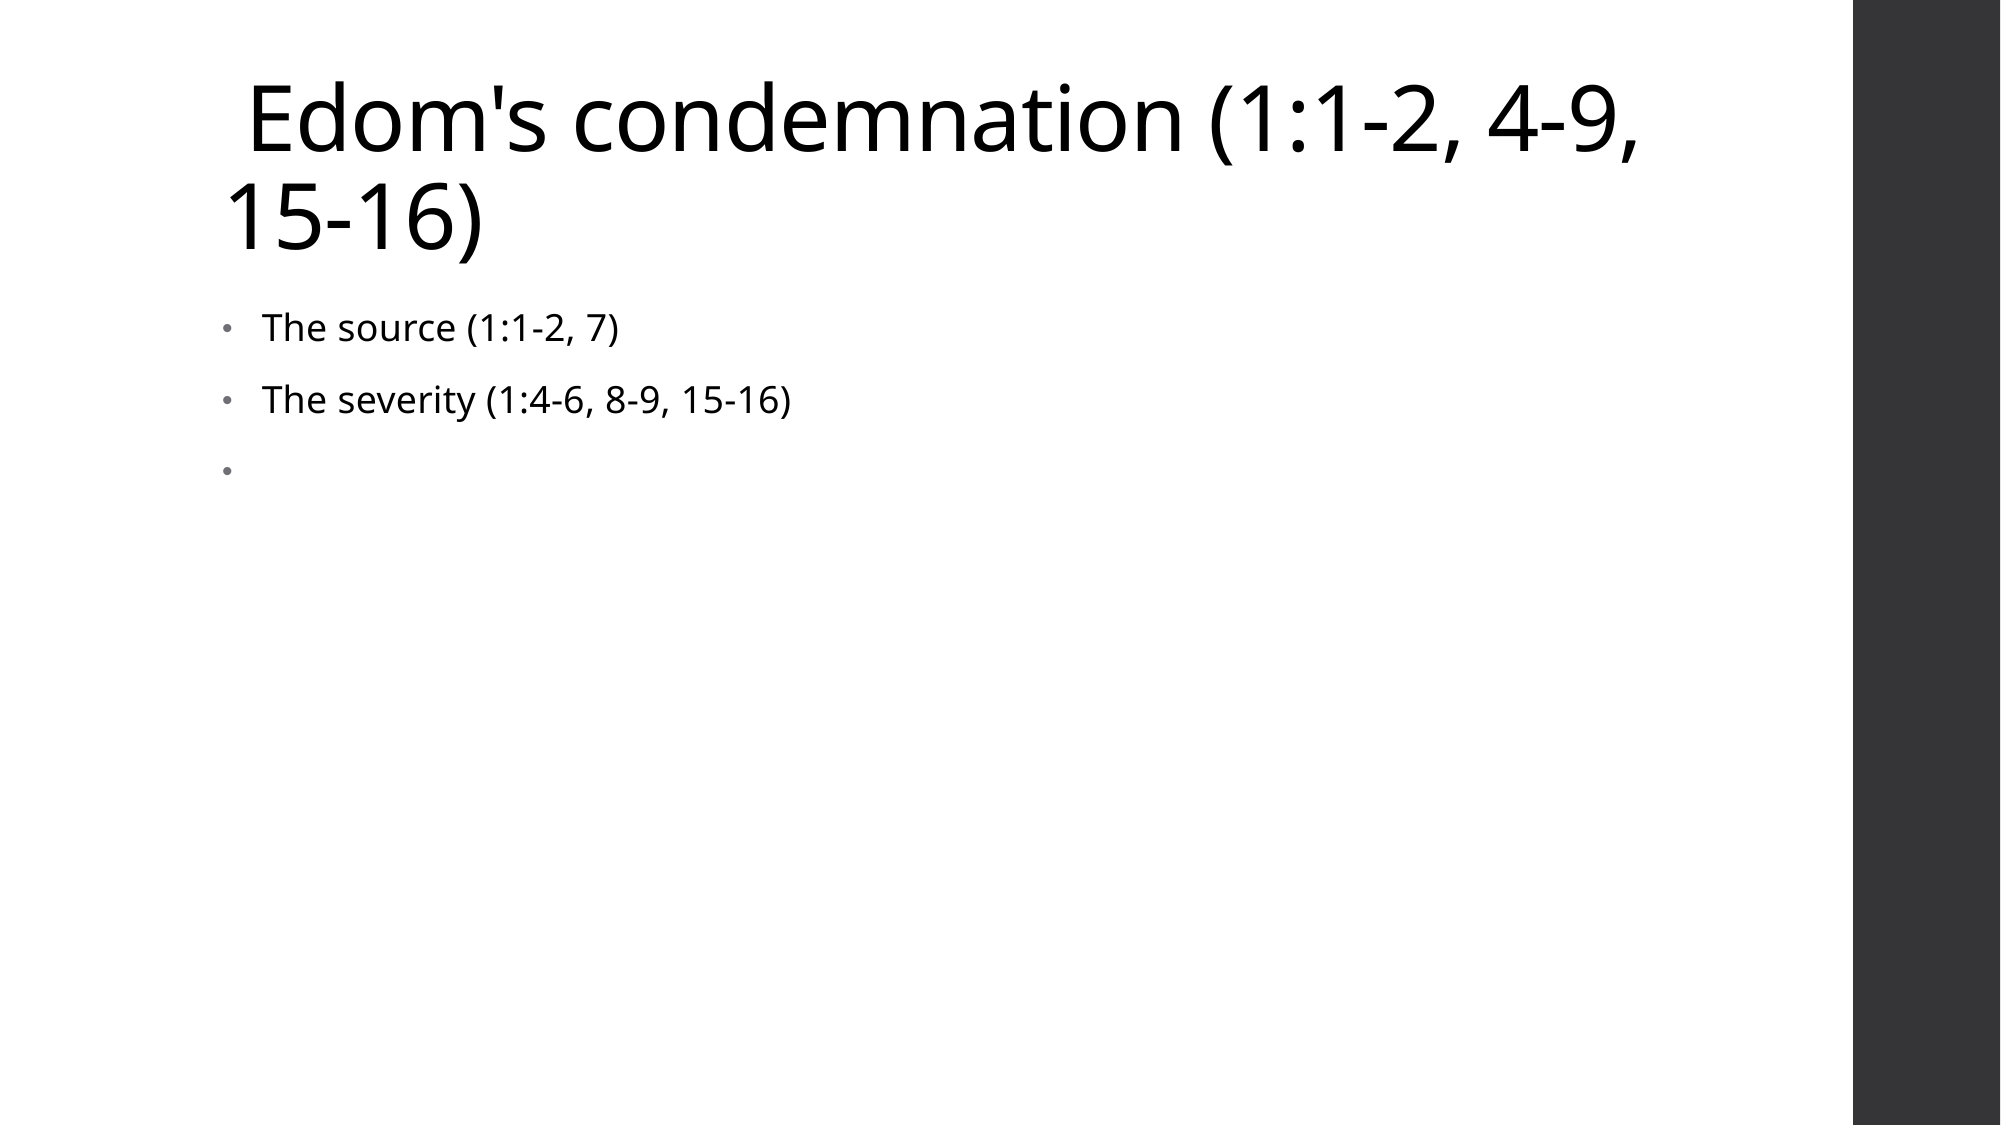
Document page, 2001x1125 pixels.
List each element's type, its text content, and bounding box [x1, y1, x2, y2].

list The source (1:1-2, 7) The severity (1:4-6, 8-9, 15-16) [206, 299, 1617, 1014]
title Edom's condemnation (1:1-2, 4-9, 15-16) [206, 60, 1797, 278]
